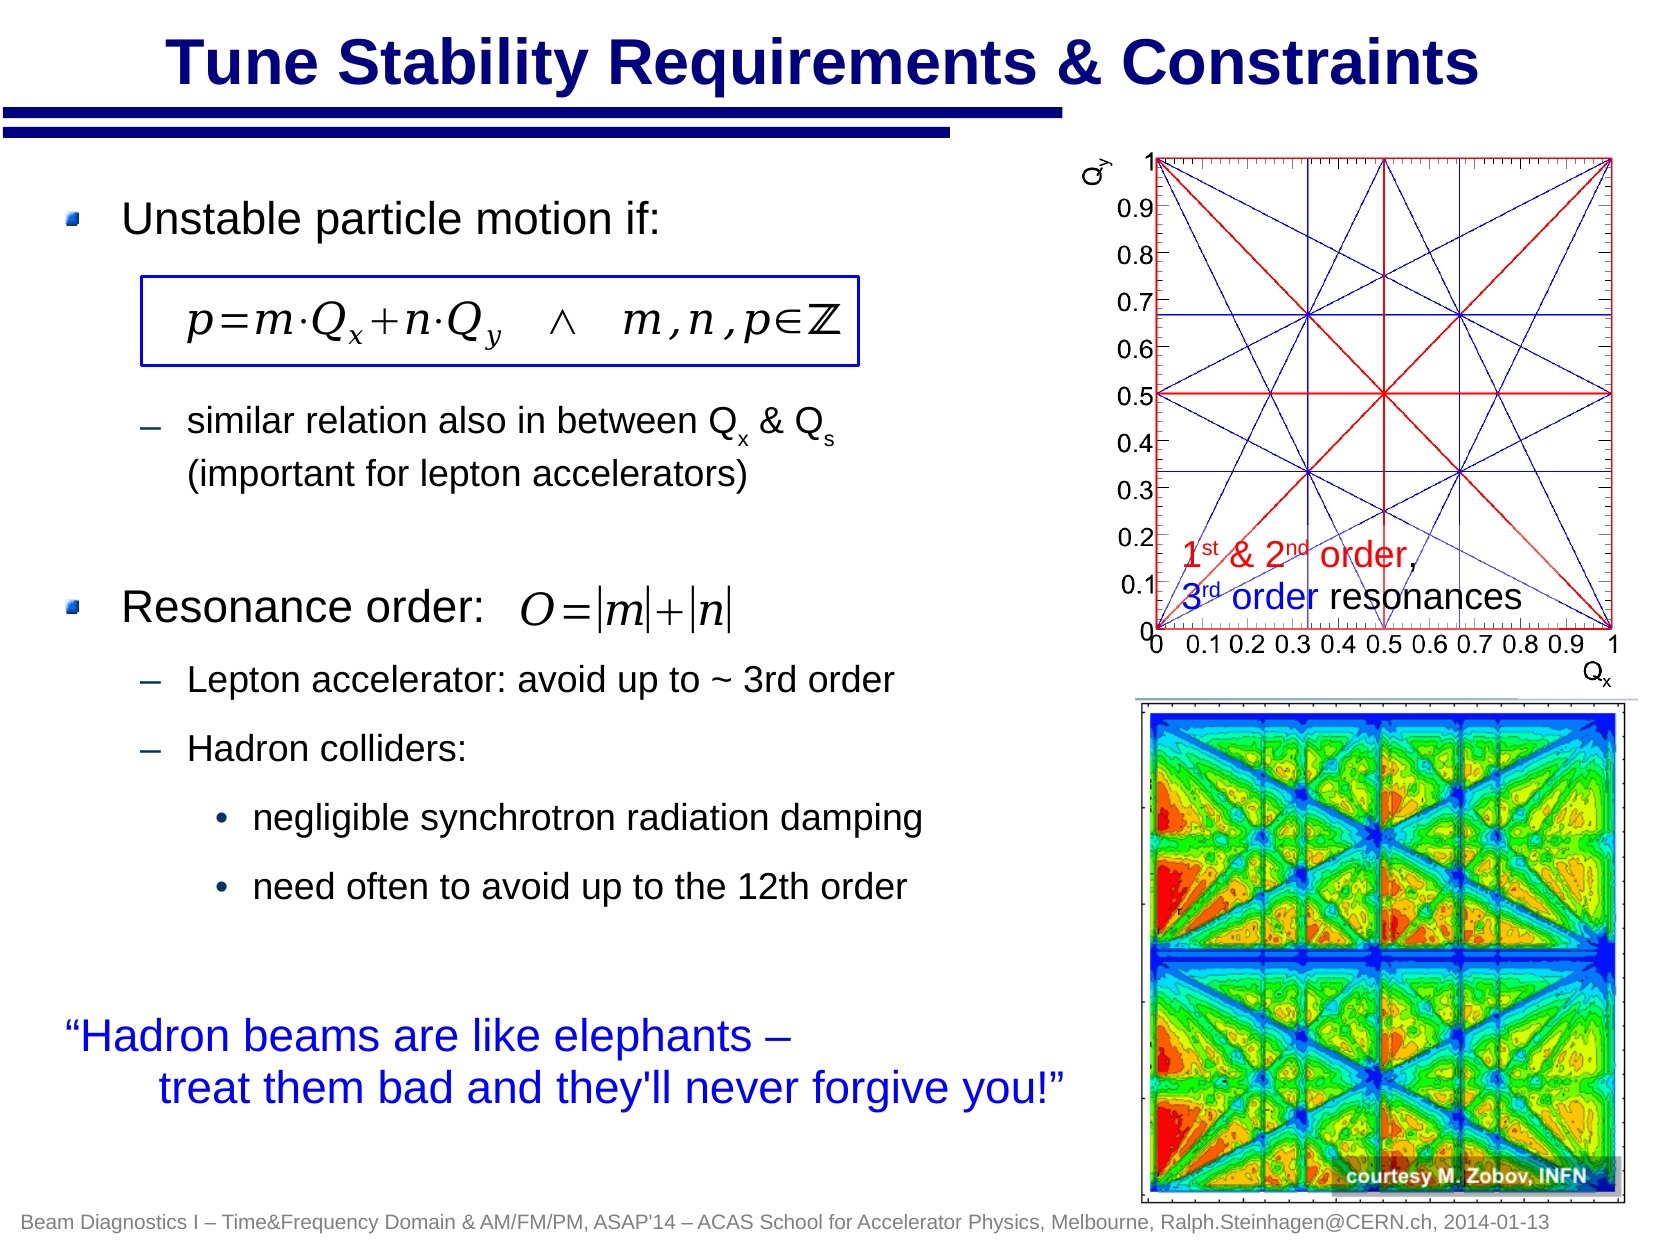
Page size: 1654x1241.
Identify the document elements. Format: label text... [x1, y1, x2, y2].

chart [508, 582, 749, 635]
chart [174, 291, 856, 351]
title Tune Stability Requirements & Constraints [165, 0, 1532, 124]
text_box 1st & 2nd order, 3rd order resonances [1164, 525, 1559, 636]
picture [1135, 698, 1638, 1211]
picture [1064, 147, 1628, 694]
list Unstable particle motion if: similar relation also in between Qx & Qs (important for lepton accelerators) Resonance order: Lepton accelerator: avoid up to ~ 3rd order Hadron colliders: negligible synchrotron radiation damping need often to avoid up to the 12th order “Hadron beams are like elephants – treat them bad and they'll never forgive you!” [65, 192, 1628, 1205]
